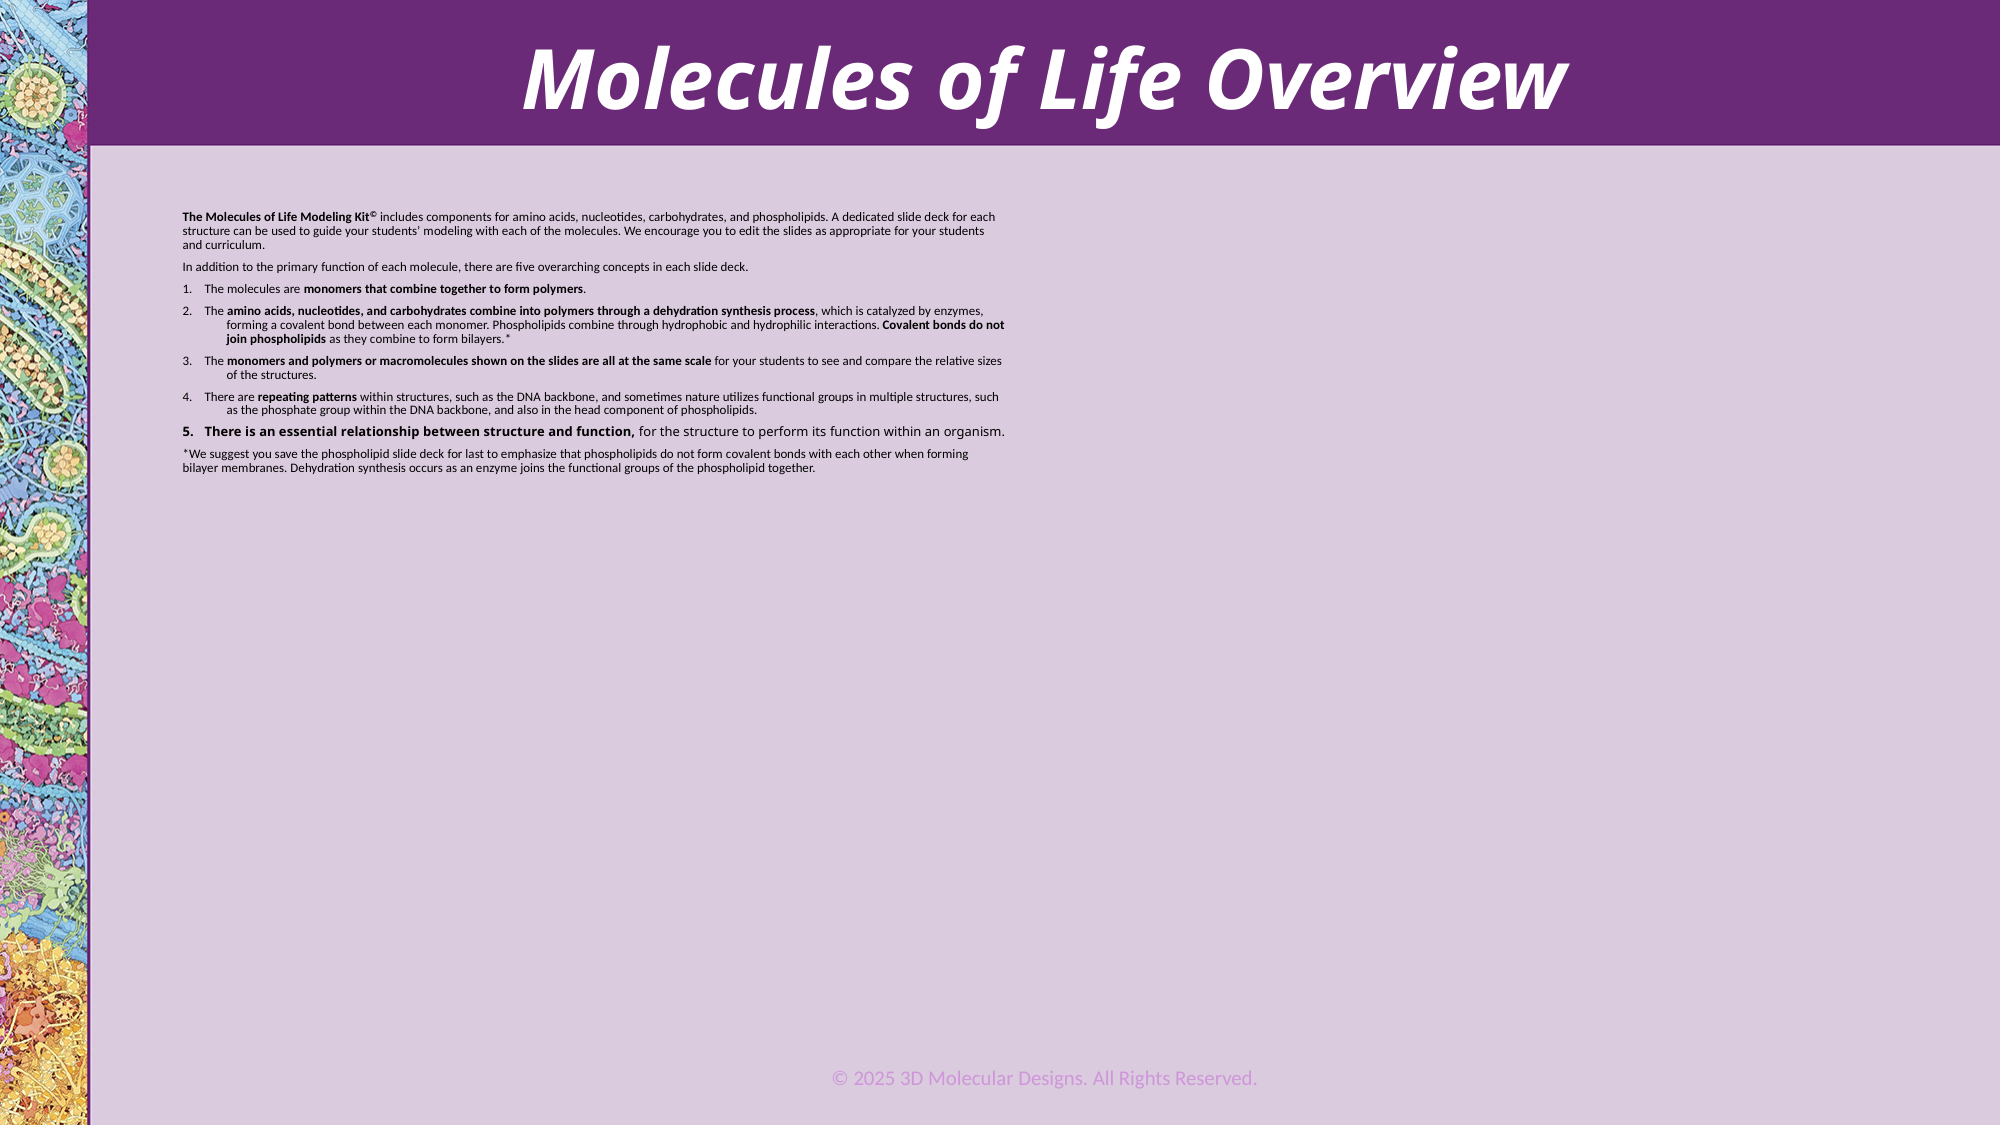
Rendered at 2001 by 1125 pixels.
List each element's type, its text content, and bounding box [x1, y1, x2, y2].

list The Molecules of Life Modeling Kit© includes components for amino acids, nucleotides, carbohydrates, and phospholipids. A dedicated slide deck for each structure can be used to guide your students’ modeling with each of the molecules. We encourage you to edit the slides as appropriate for your students and curriculum. In addition to the primary function of each molecule, there are five overarching concepts in each slide deck. The molecules are monomers that combine together to form polymers. The amino acids, nucleotides, and carbohydrates combine into polymers through a dehydration synthesis process, which is catalyzed by enzymes, forming a covalent bond between each monomer. Phospholipids combine through hydrophobic and hydrophilic interactions. Covalent bonds do not join phospholipids as they combine to form bilayers.* The monomers and polymers or macromolecules shown on the slides are all at the same scale for your students to see and compare the relative sizes of the structures. There are repeating patterns within structures, such as the DNA backbone, and sometimes nature utilizes functional groups in multiple structures, such as the phosphate group within the DNA backbone, and also in the head component of phospholipids. There is an essential relationship between structure and function, for the structure to perform its function within an organism. *We suggest you save the phospholipid slide deck for last to emphasize that phospholipids do not form covalent bonds with each other when forming bilayer membranes. Dehydration synthesis occurs as an enzyme joins the functional groups of the phospholipid together. [153, 203, 1904, 1019]
title Molecules of Life Overview [116, 29, 1973, 126]
